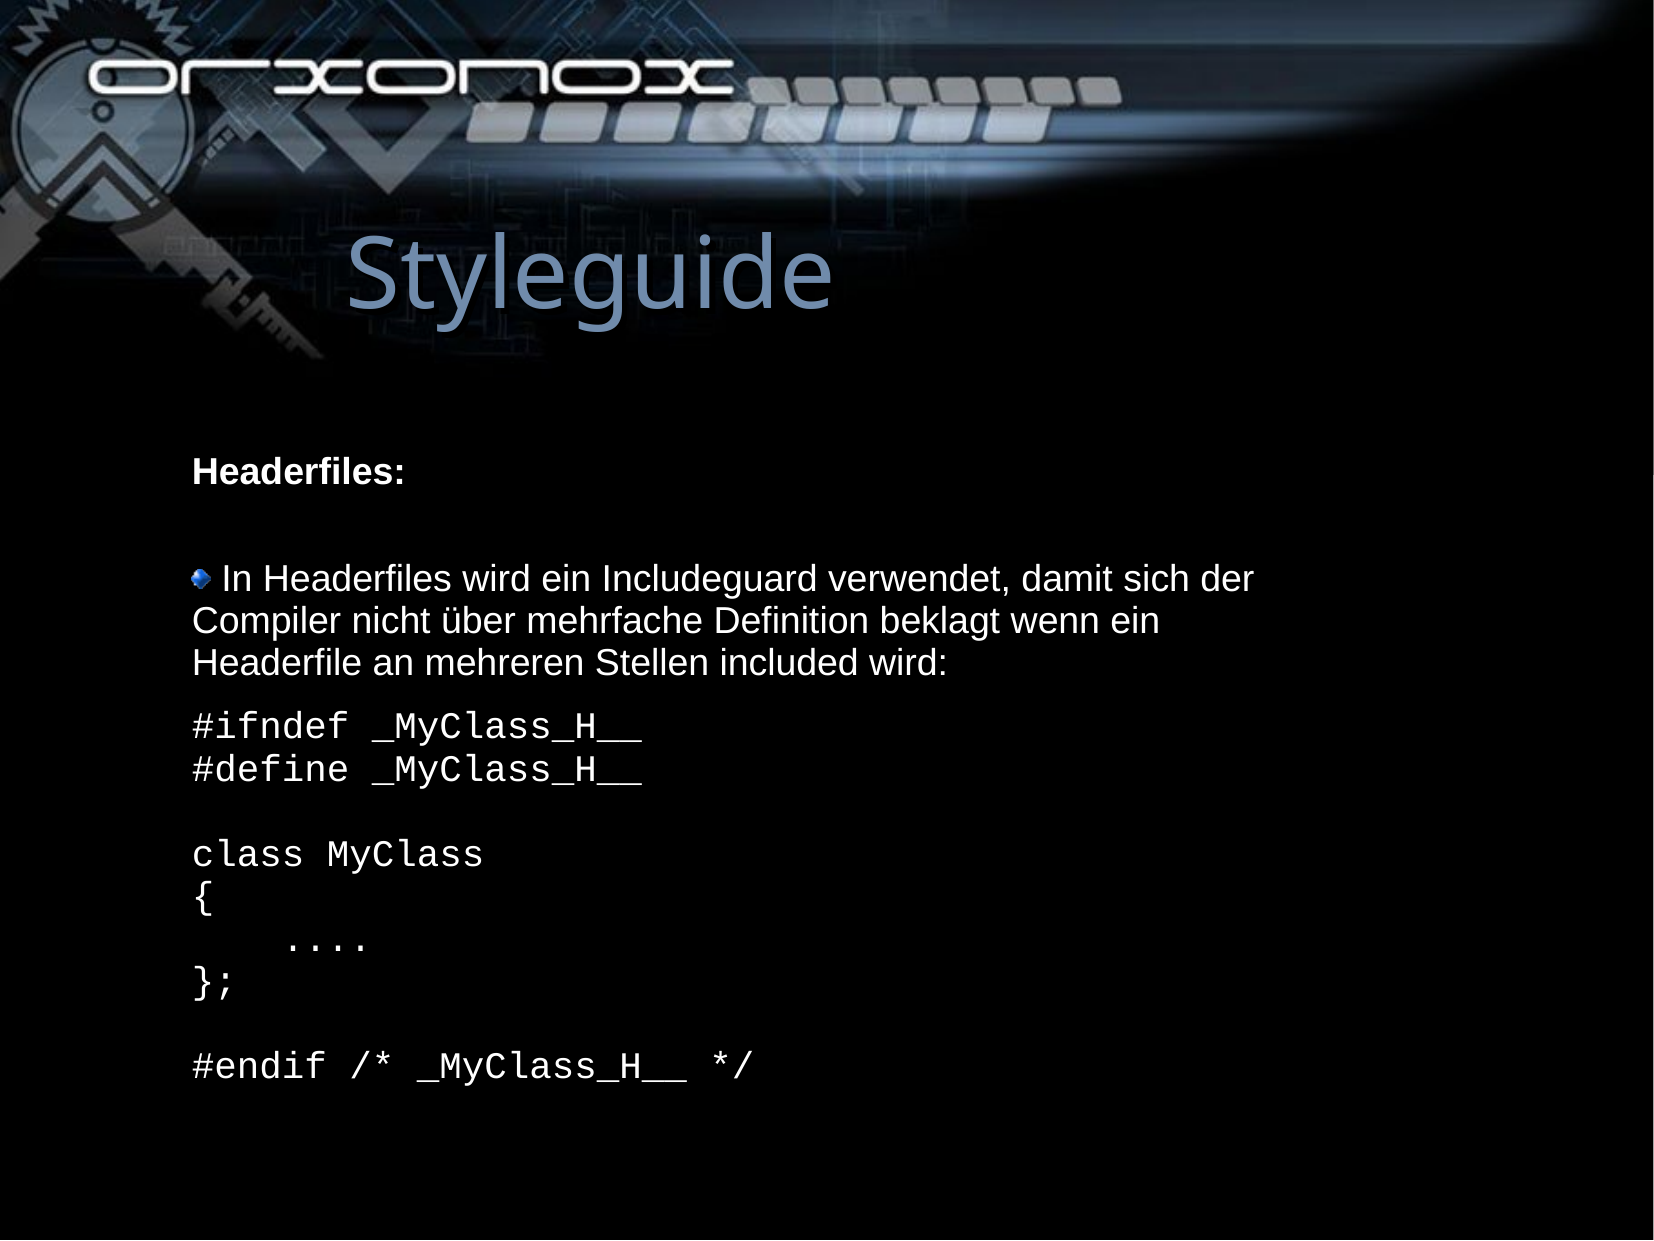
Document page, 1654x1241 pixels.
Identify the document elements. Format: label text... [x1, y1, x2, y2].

picture [0, 0, 1654, 475]
text_box Headerfiles: In Headerfiles wird ein Includeguard verwendet, damit sich der Compiler nicht über mehrfache Definition beklagt wenn ein Headerfile an mehreren Stellen included wird: #ifndef _MyClass_H__ #define _MyClass_H__ class MyClass { .... }; #endif /* _MyClass_H__ */ [177, 442, 1329, 1195]
text_box Styleguide [330, 194, 1306, 344]
